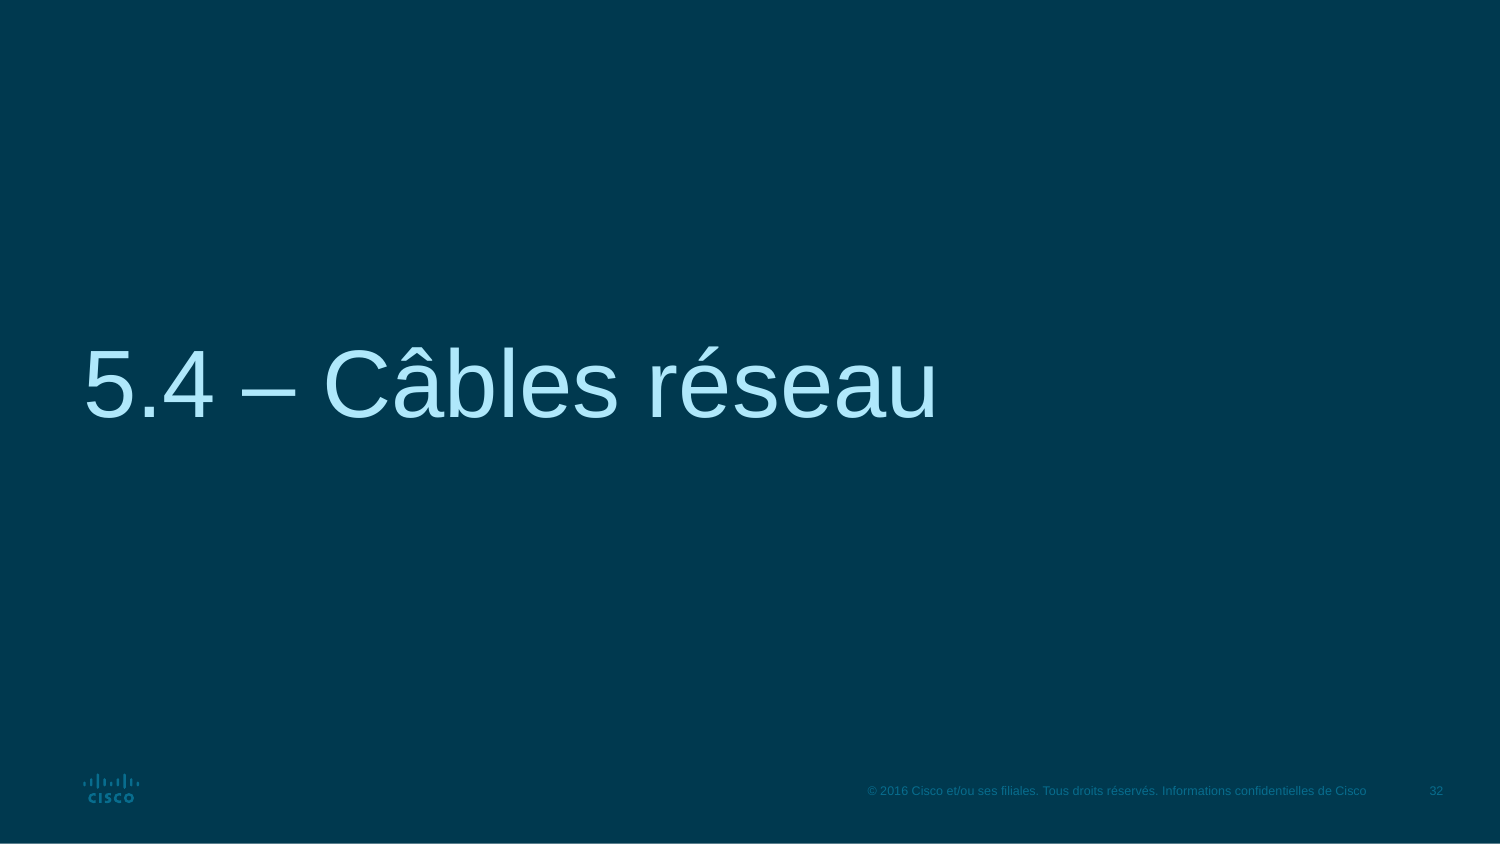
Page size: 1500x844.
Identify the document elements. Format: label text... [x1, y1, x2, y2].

title 5.4 – Câbles réseau [68, 150, 1315, 446]
